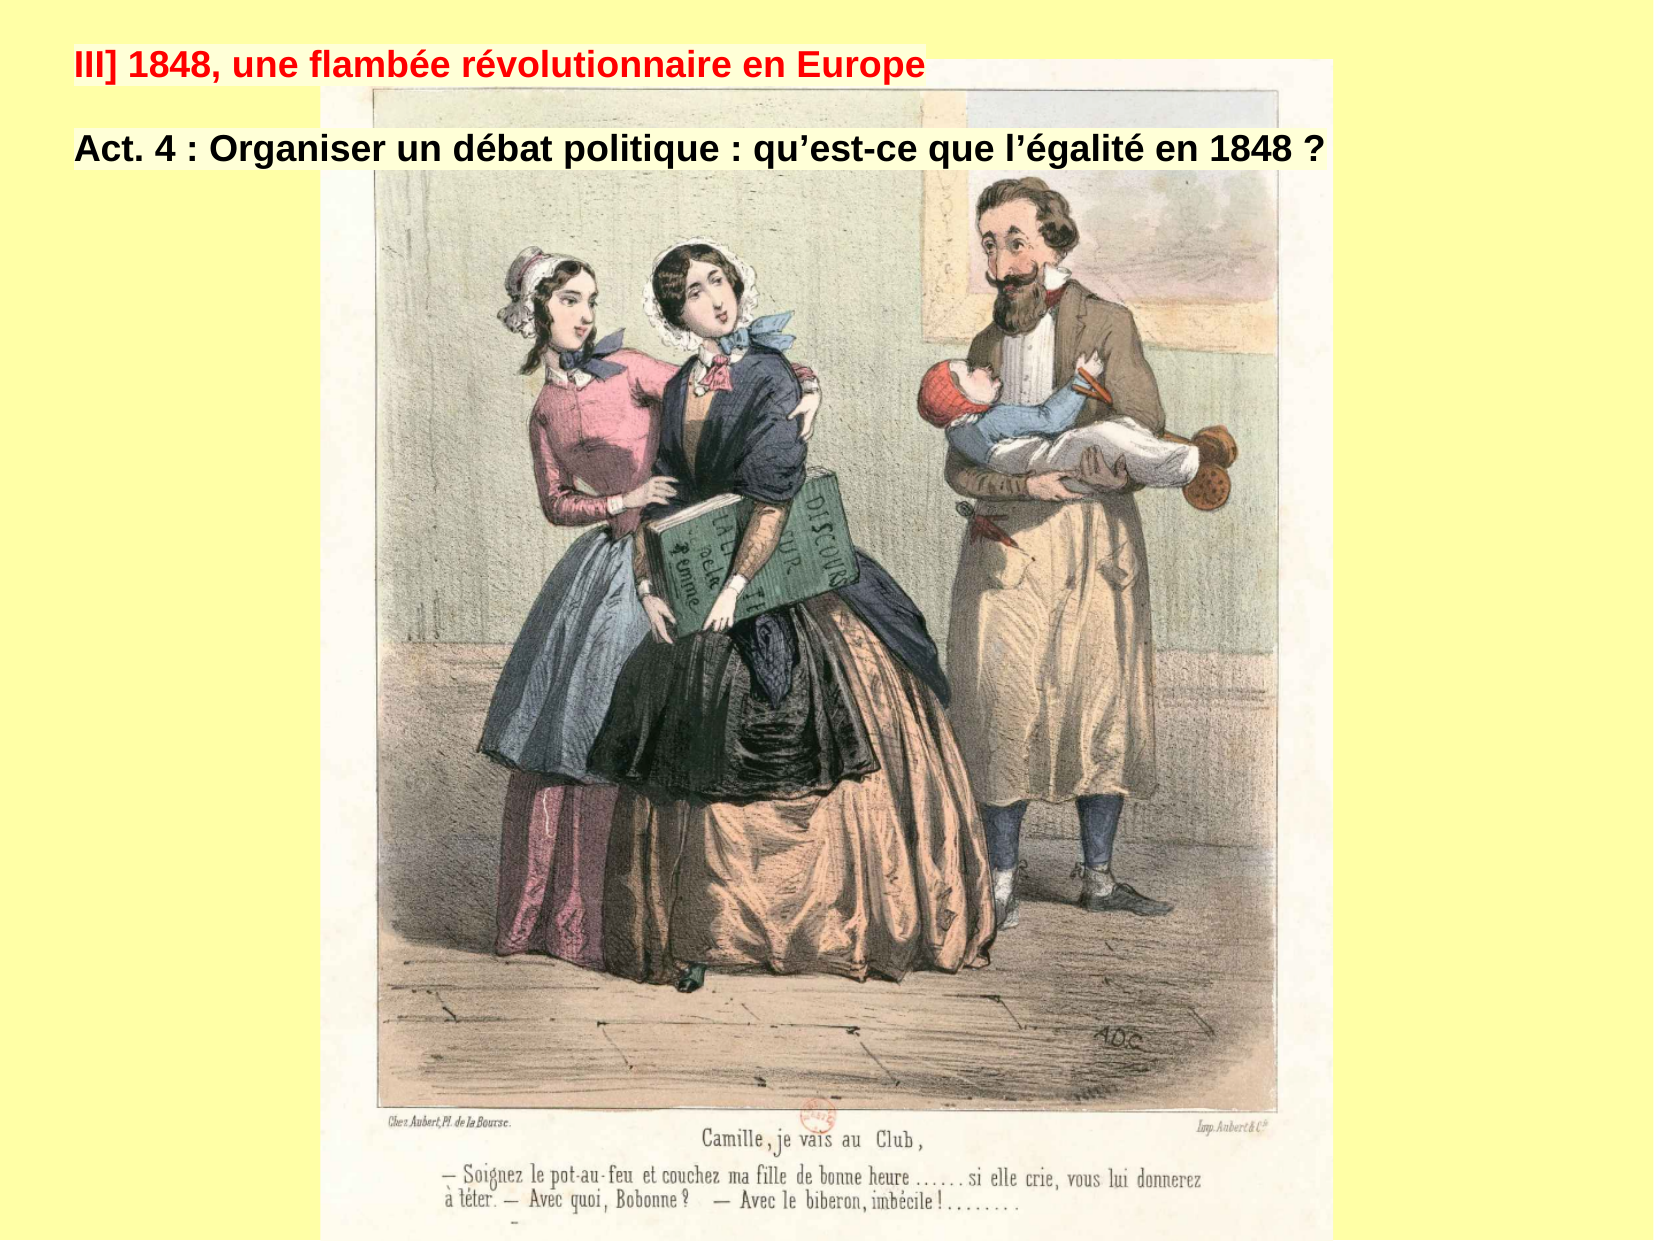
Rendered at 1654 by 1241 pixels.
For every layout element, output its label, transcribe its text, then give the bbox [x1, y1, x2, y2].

text_box III] 1848, une flambée révolutionnaire en Europe Act. 4 : Organiser un débat politique : qu’est-ce que l’égalité en 1848 ? [59, 36, 1343, 178]
picture [320, 178, 1334, 1241]
